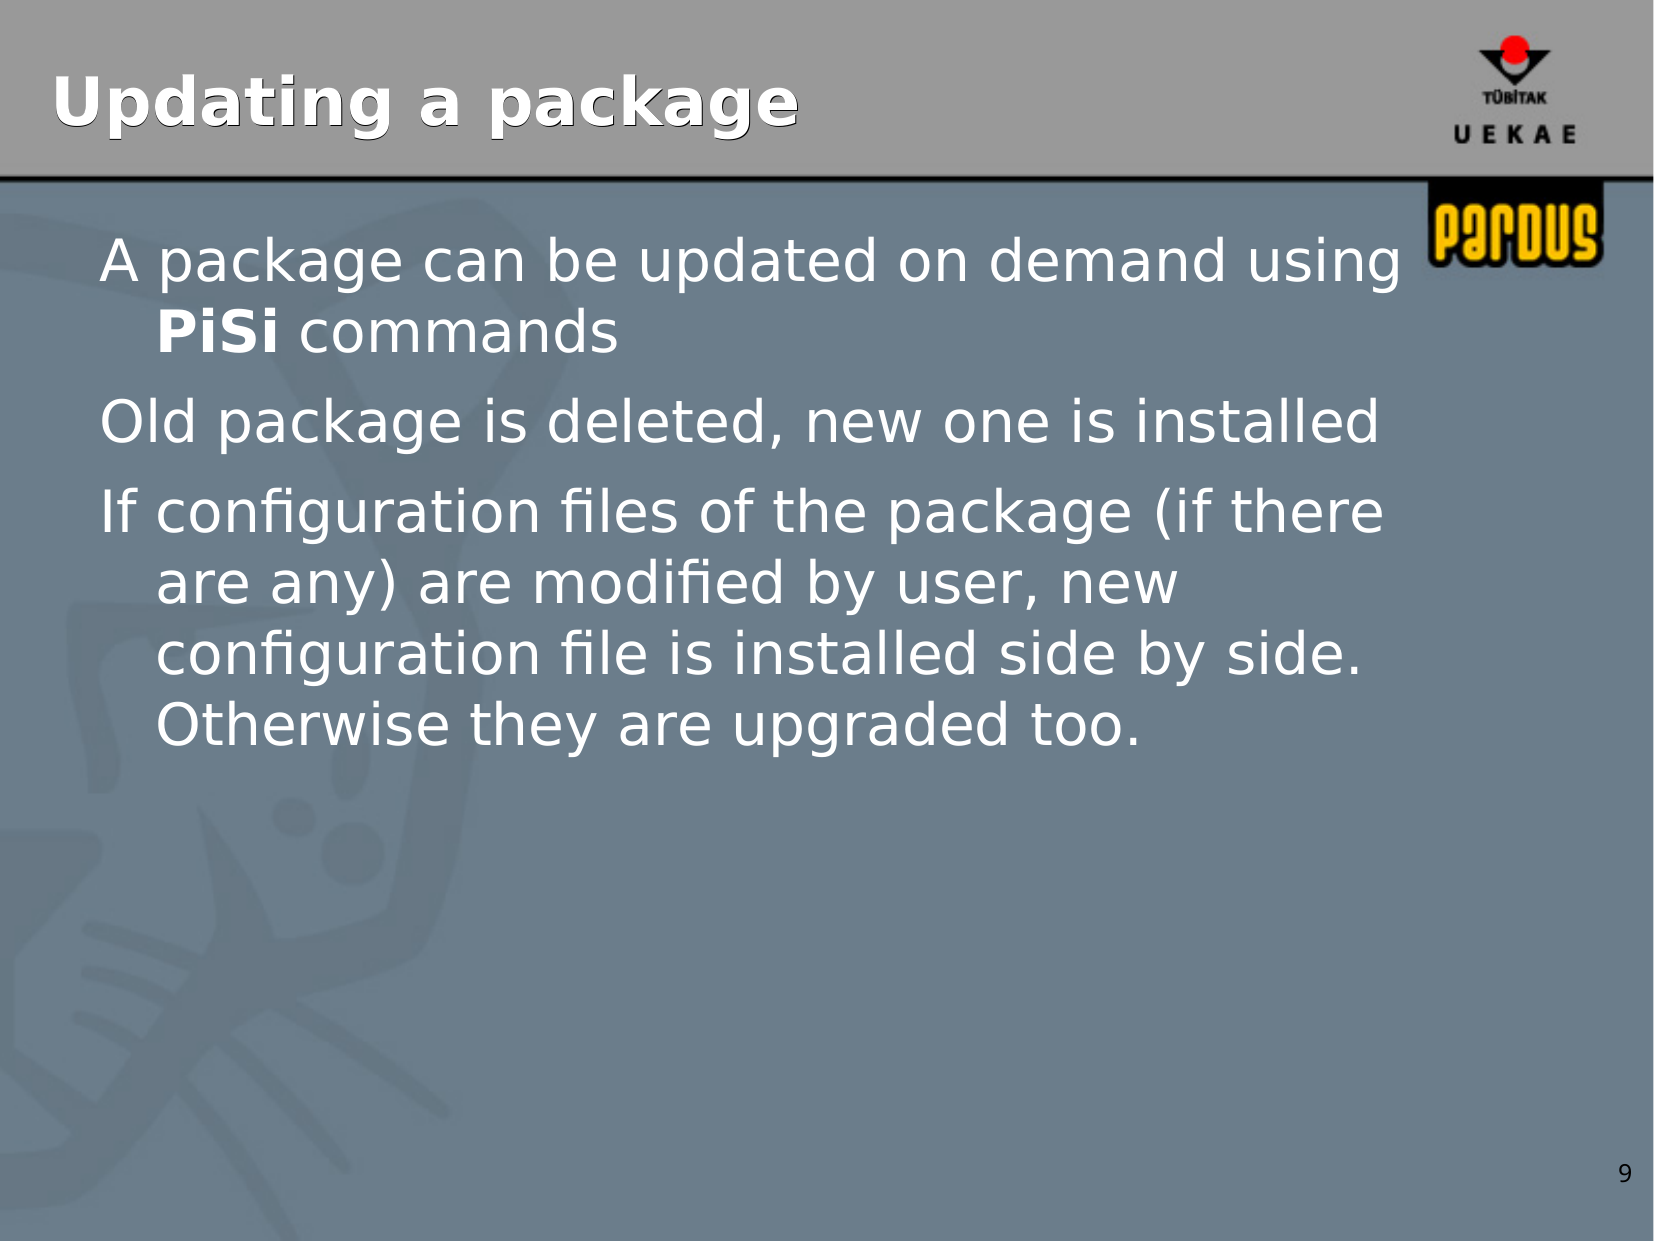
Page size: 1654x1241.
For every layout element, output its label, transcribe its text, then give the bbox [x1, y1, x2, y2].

title Updating a package [35, 43, 1449, 158]
picture [0, 0, 1654, 1241]
list A package can be updated on demand using PiSi commands Old package is deleted, new one is installed If configuration files of the package (if there are any) are modified by user, new configuration file is installed side by side. Otherwise they are upgraded too. [84, 216, 1470, 1201]
